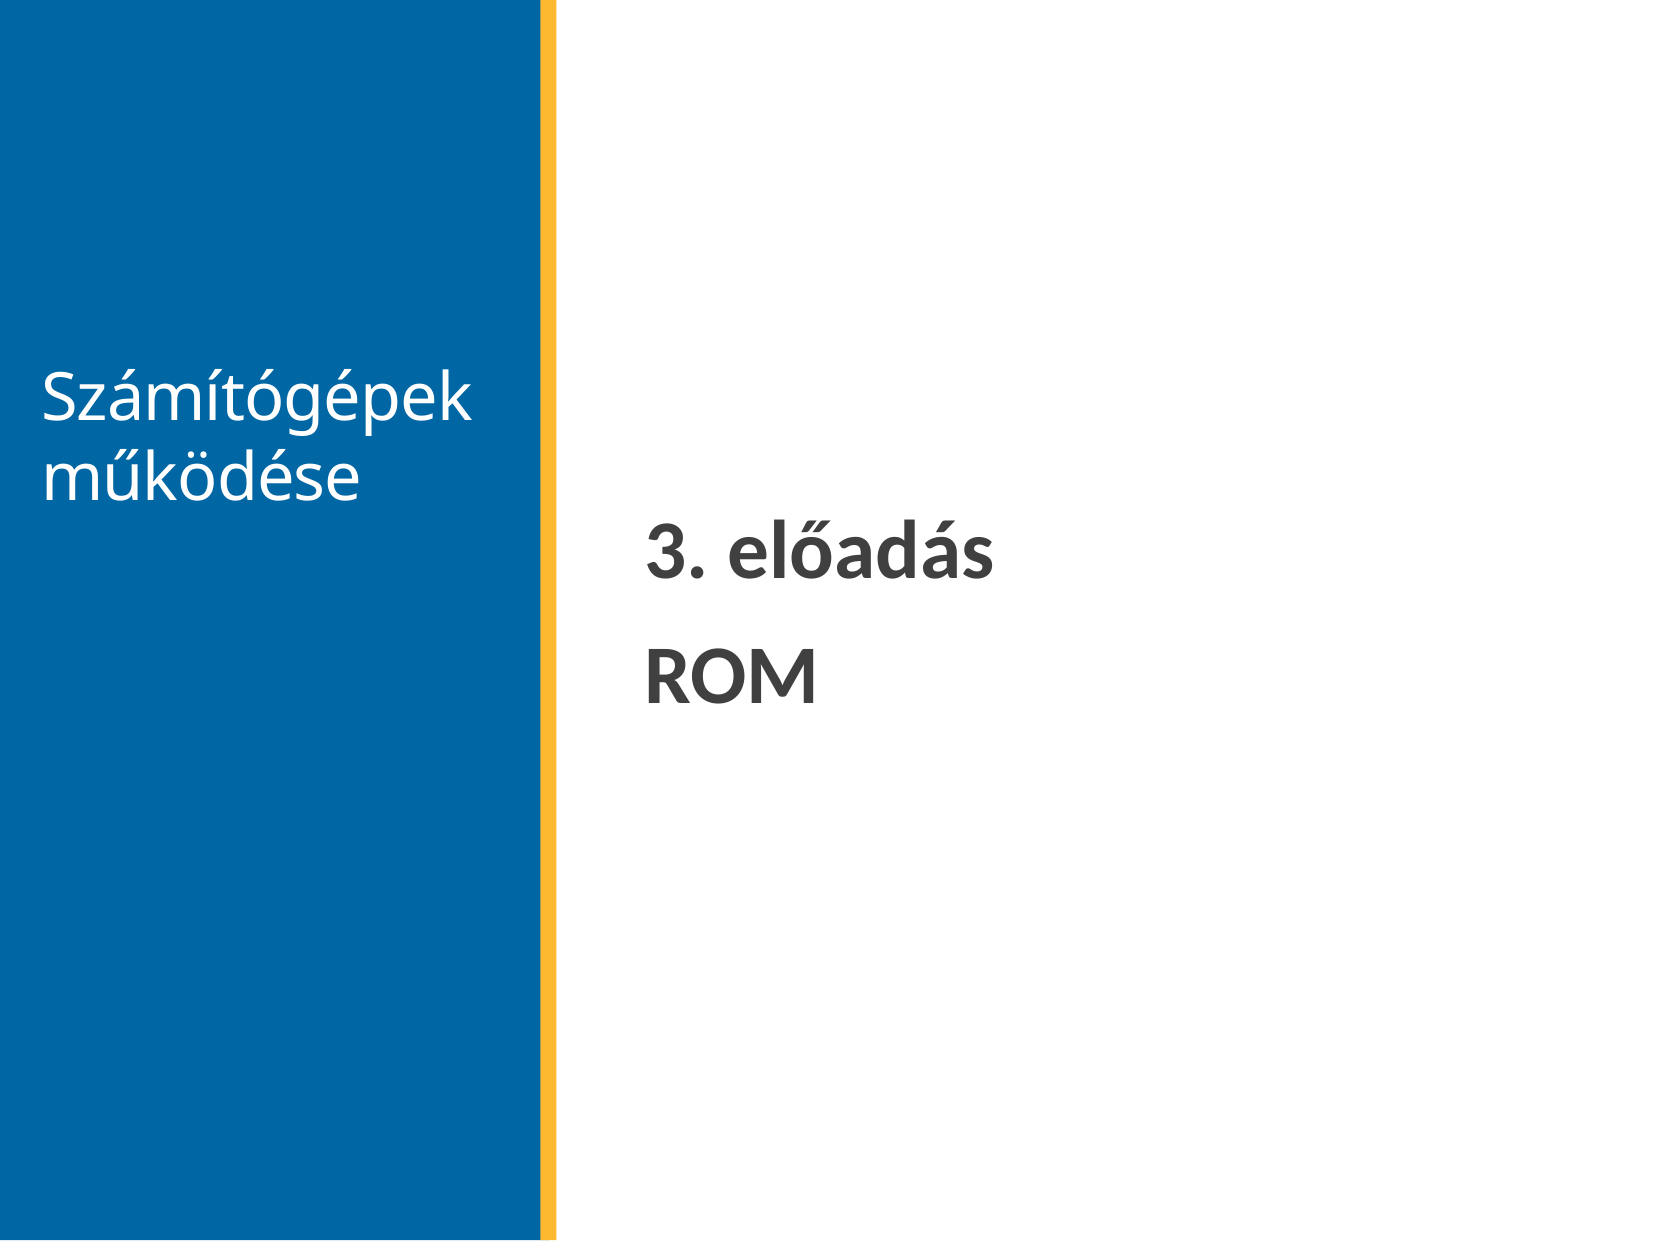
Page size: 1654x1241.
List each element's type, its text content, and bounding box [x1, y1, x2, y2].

list 3. előadás ROM [625, 132, 1532, 1084]
title Számítógépek működése [25, 107, 497, 521]
